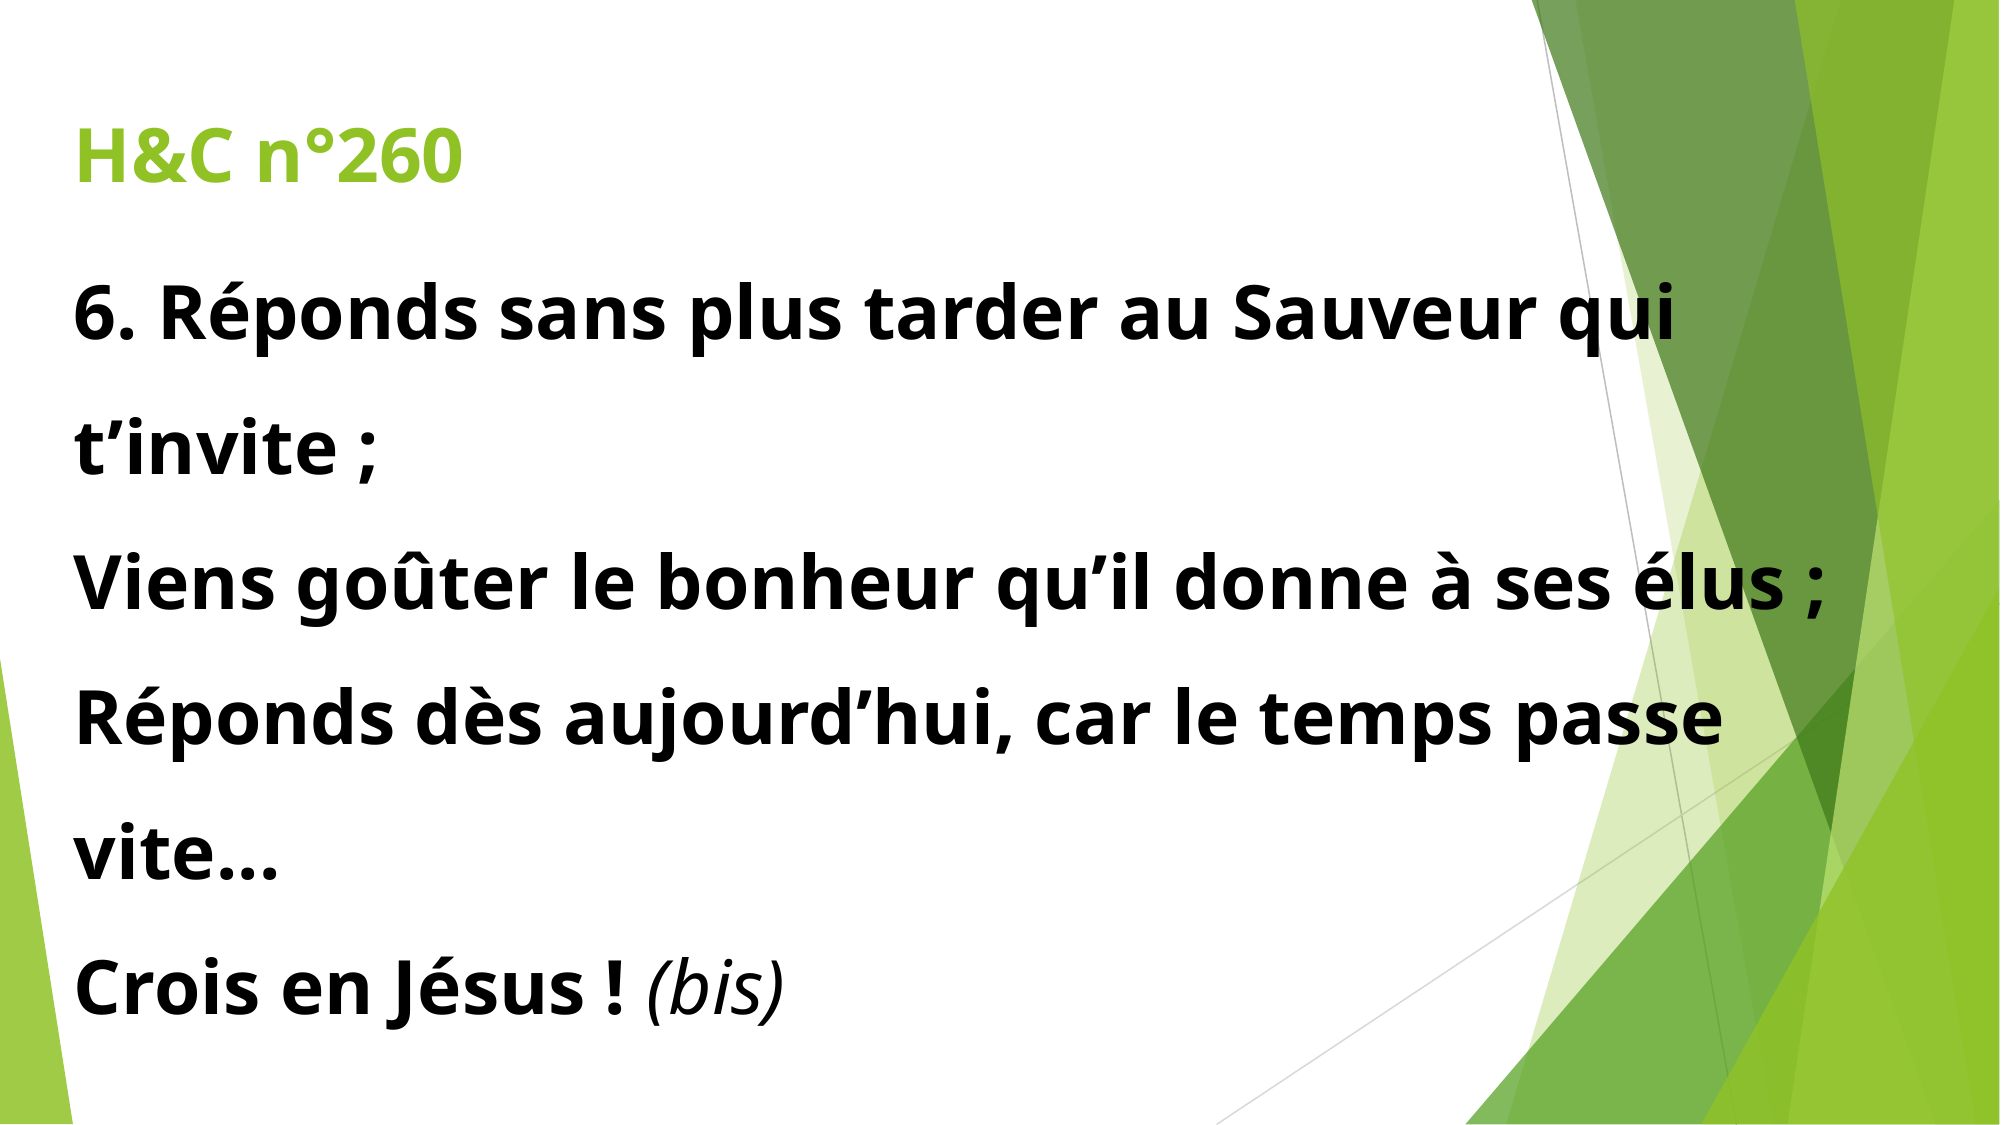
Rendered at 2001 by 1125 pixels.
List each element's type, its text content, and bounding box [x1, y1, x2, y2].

text_box 6. Réponds sans plus tarder au Sauveur qui t’invite ; Viens goûter le bonheur qu’il donne à ses élus ; Réponds dès aujourd’hui, car le temps passe vite... Crois en Jésus ! (bis) [59, 212, 1961, 1074]
text_box H&C n°260 [59, 99, 1522, 212]
